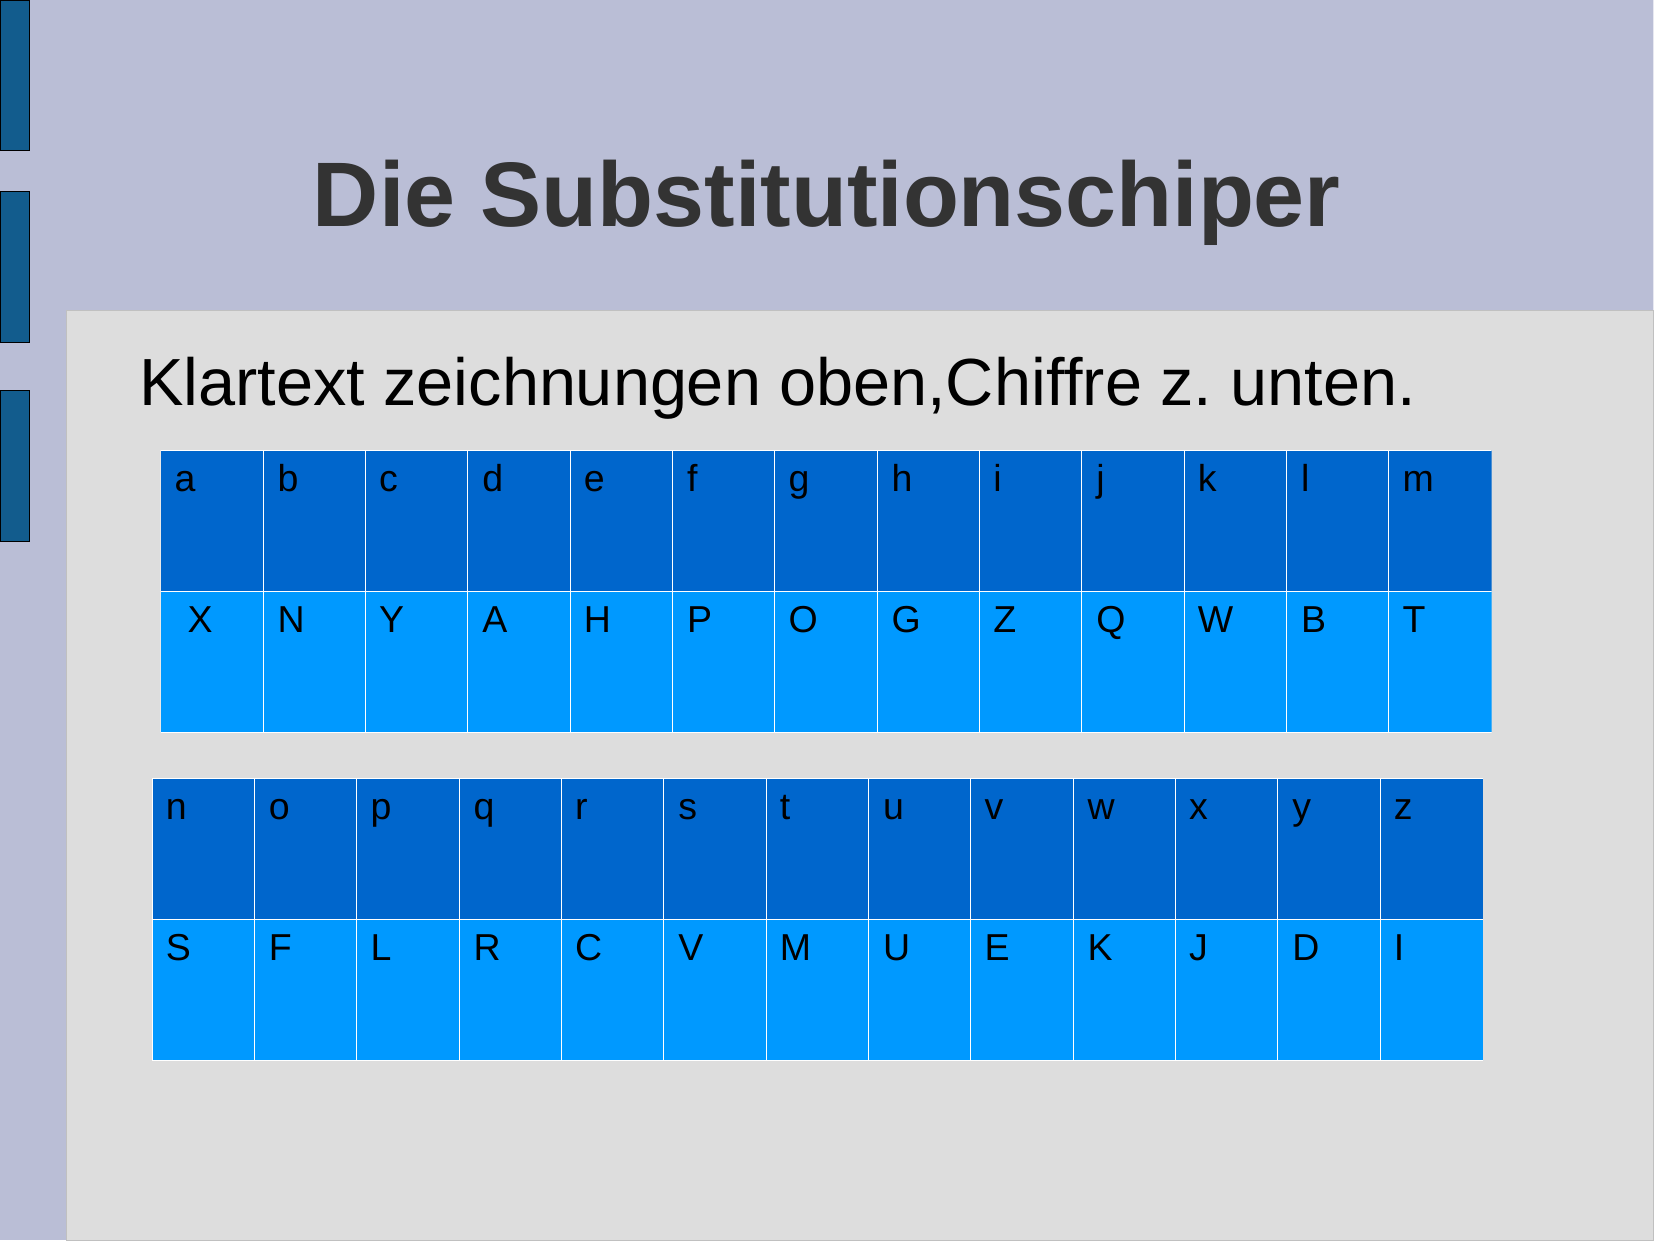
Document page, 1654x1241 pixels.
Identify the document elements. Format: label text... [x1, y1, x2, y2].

list Klartext zeichnungen oben,Chiffre z. unten. [121, 344, 1534, 1127]
title Die Substitutionschiper [121, 91, 1534, 299]
picture [151, 778, 1483, 1061]
picture [160, 449, 1492, 733]
